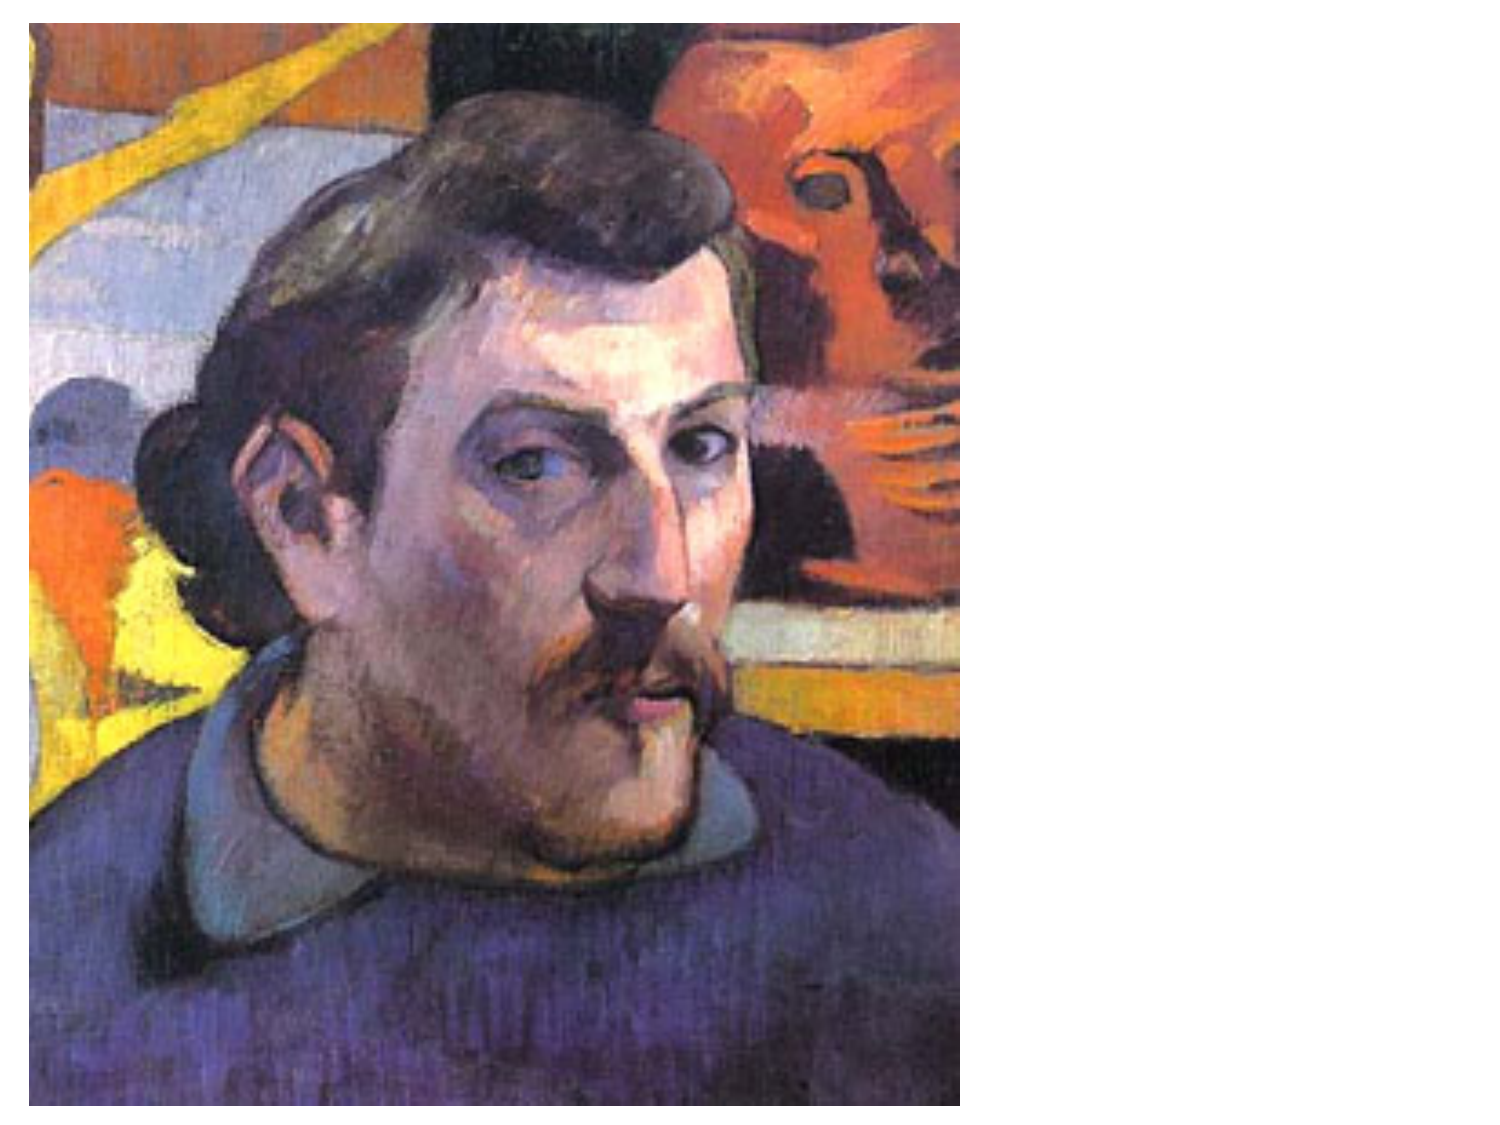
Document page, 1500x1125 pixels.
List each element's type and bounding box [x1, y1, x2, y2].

picture [29, 23, 960, 1106]
